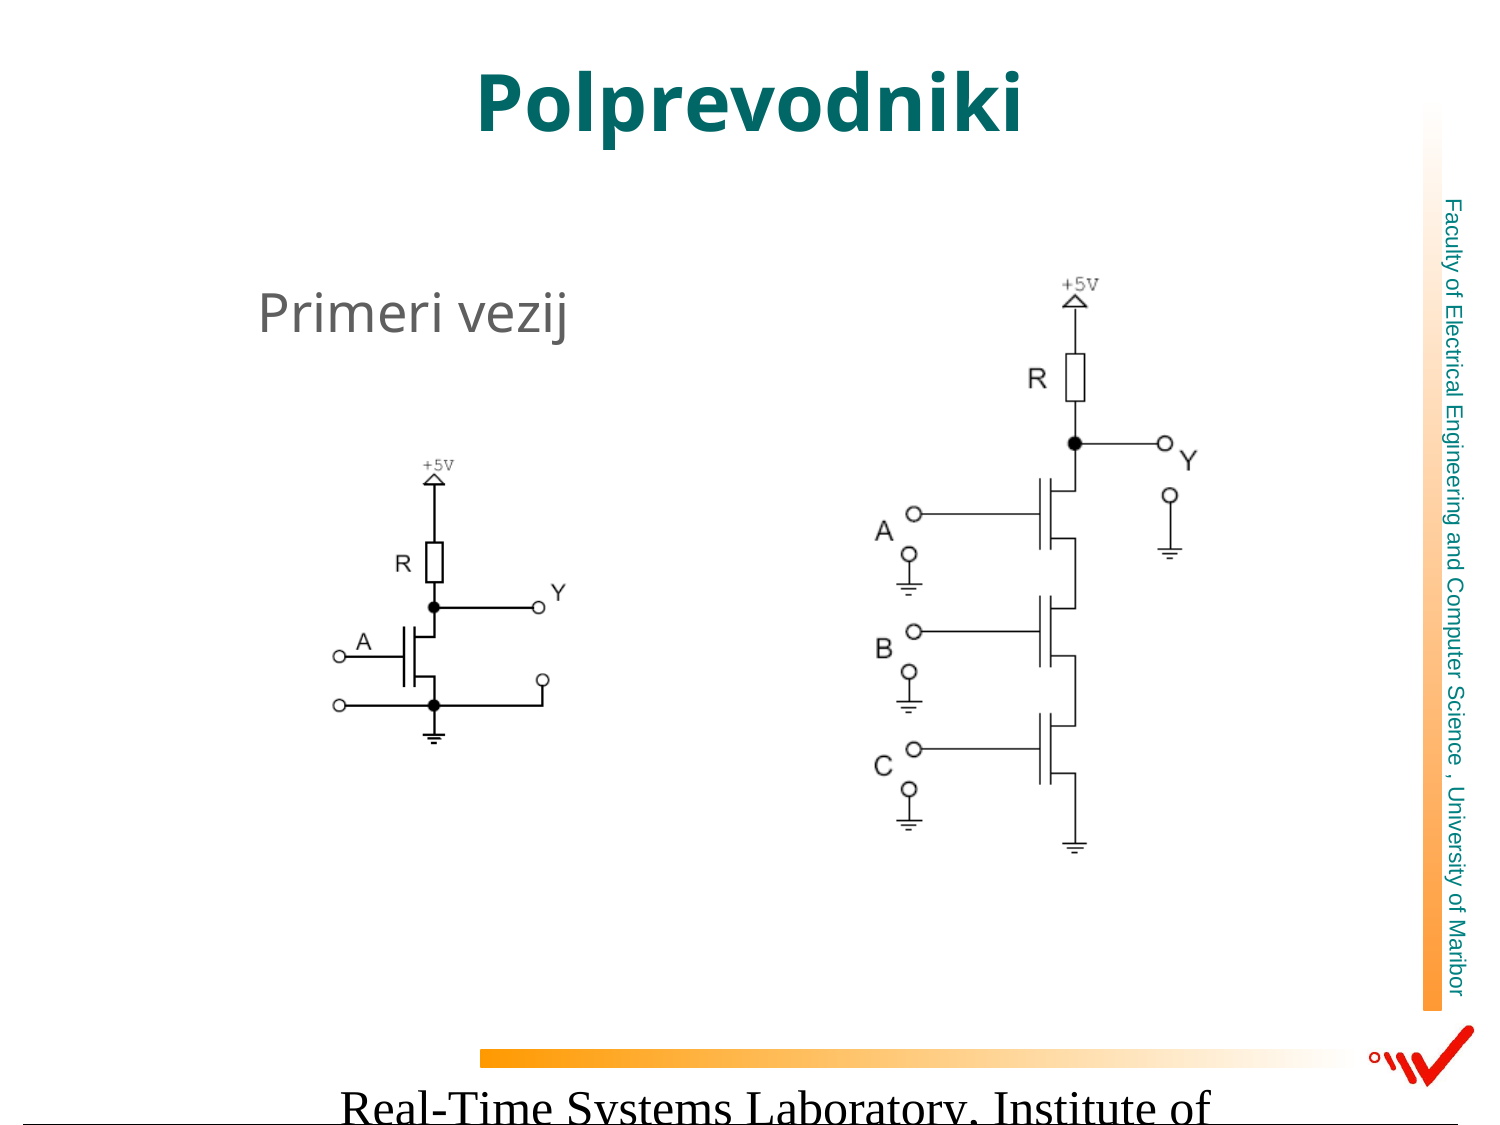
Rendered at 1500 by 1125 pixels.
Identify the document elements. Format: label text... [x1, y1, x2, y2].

title Polprevodniki [75, 45, 1426, 233]
list Primeri vezij [242, 270, 809, 365]
picture [809, 239, 1229, 906]
picture [288, 432, 586, 791]
